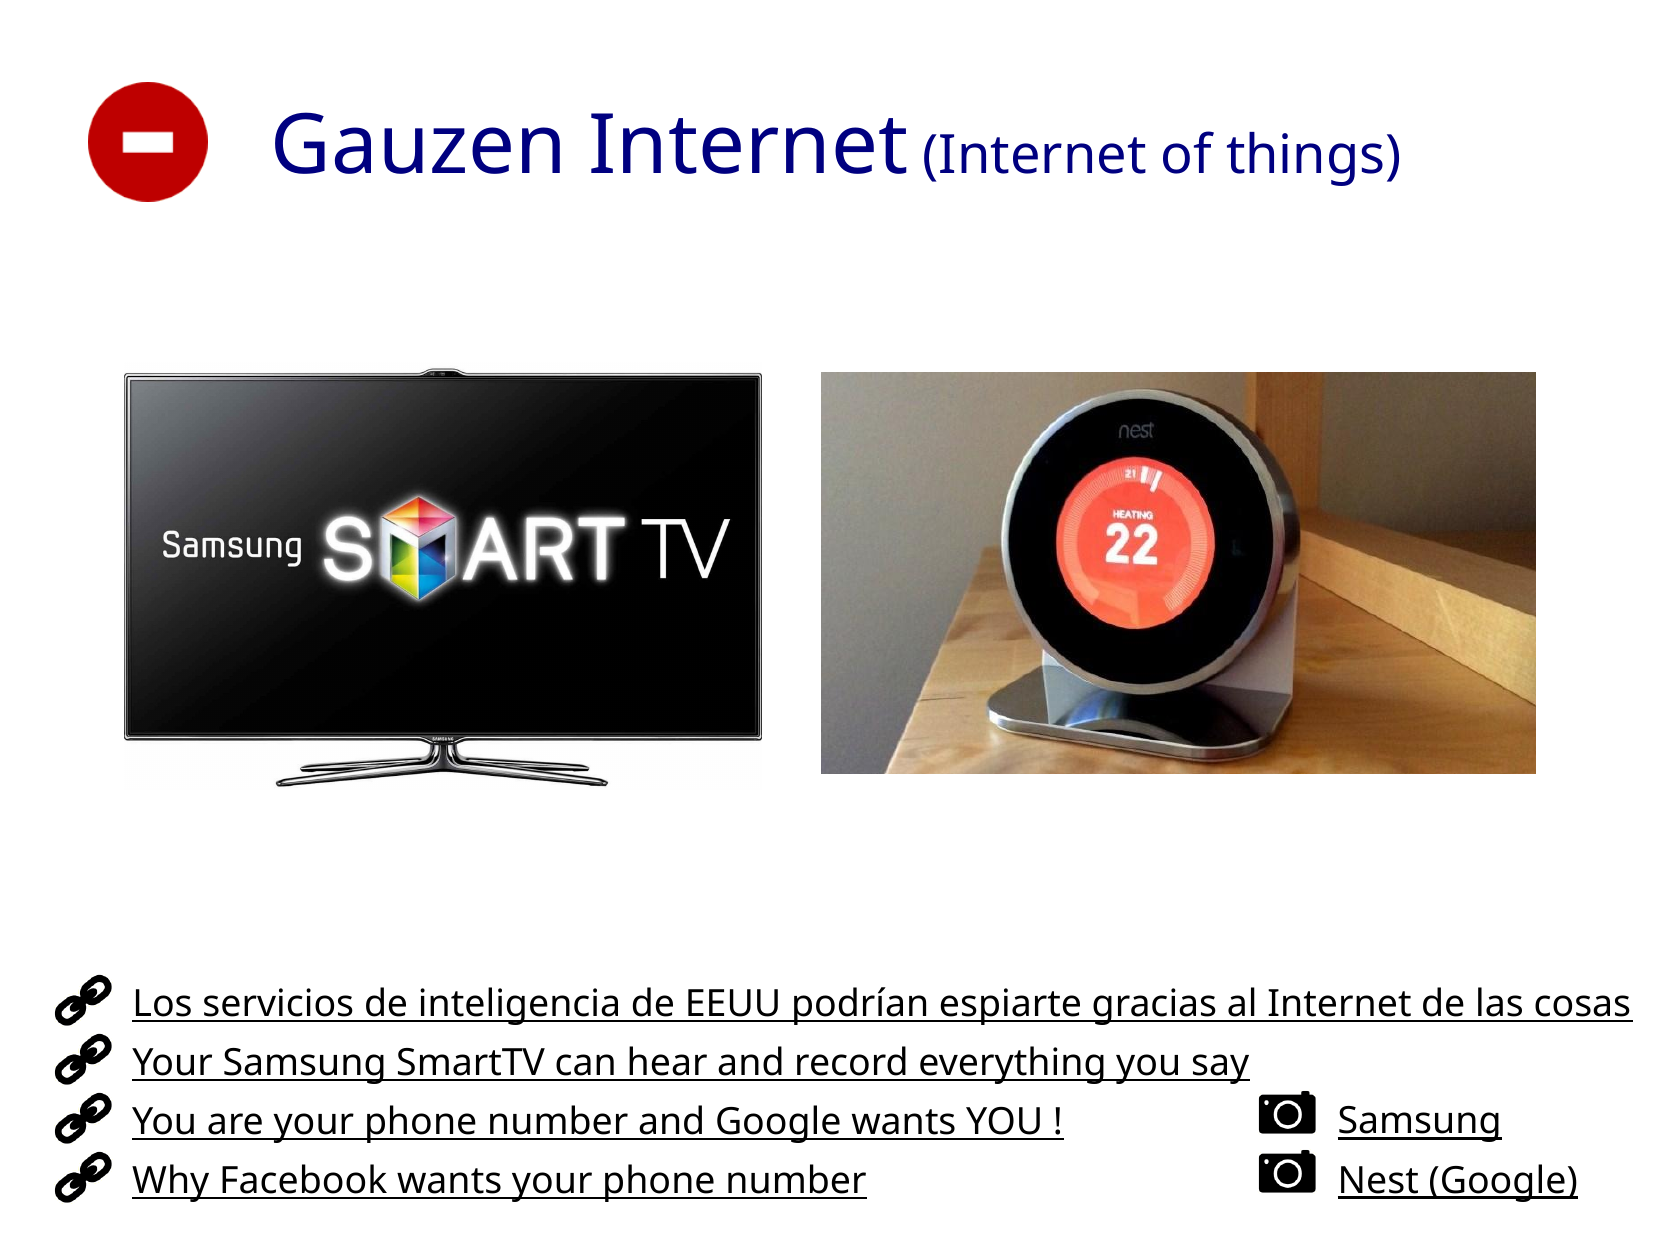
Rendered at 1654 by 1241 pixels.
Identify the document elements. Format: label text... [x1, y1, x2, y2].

text_box Samsung [1322, 1086, 1506, 1144]
picture [1257, 1148, 1317, 1194]
text_box Nest (Google) [1322, 1145, 1588, 1203]
text_box Your Samsung SmartTV can hear and record everything you say [117, 1028, 1216, 1086]
picture [53, 1091, 113, 1145]
picture [88, 82, 208, 202]
picture [821, 372, 1536, 774]
picture [53, 973, 113, 1027]
text_box You are your phone number and Google wants YOU ! [117, 1087, 1037, 1145]
text_box Los servicios de inteligencia de EEUU podrían espiarte gracias al Internet de las cosas [117, 969, 1583, 1027]
picture [1257, 1089, 1317, 1135]
text_box Gauzen Internet (Internet of things) [256, 77, 1590, 191]
text_box Why Facebook wants your phone number [117, 1146, 848, 1204]
picture [124, 362, 762, 790]
picture [53, 1032, 113, 1086]
picture [53, 1150, 113, 1204]
